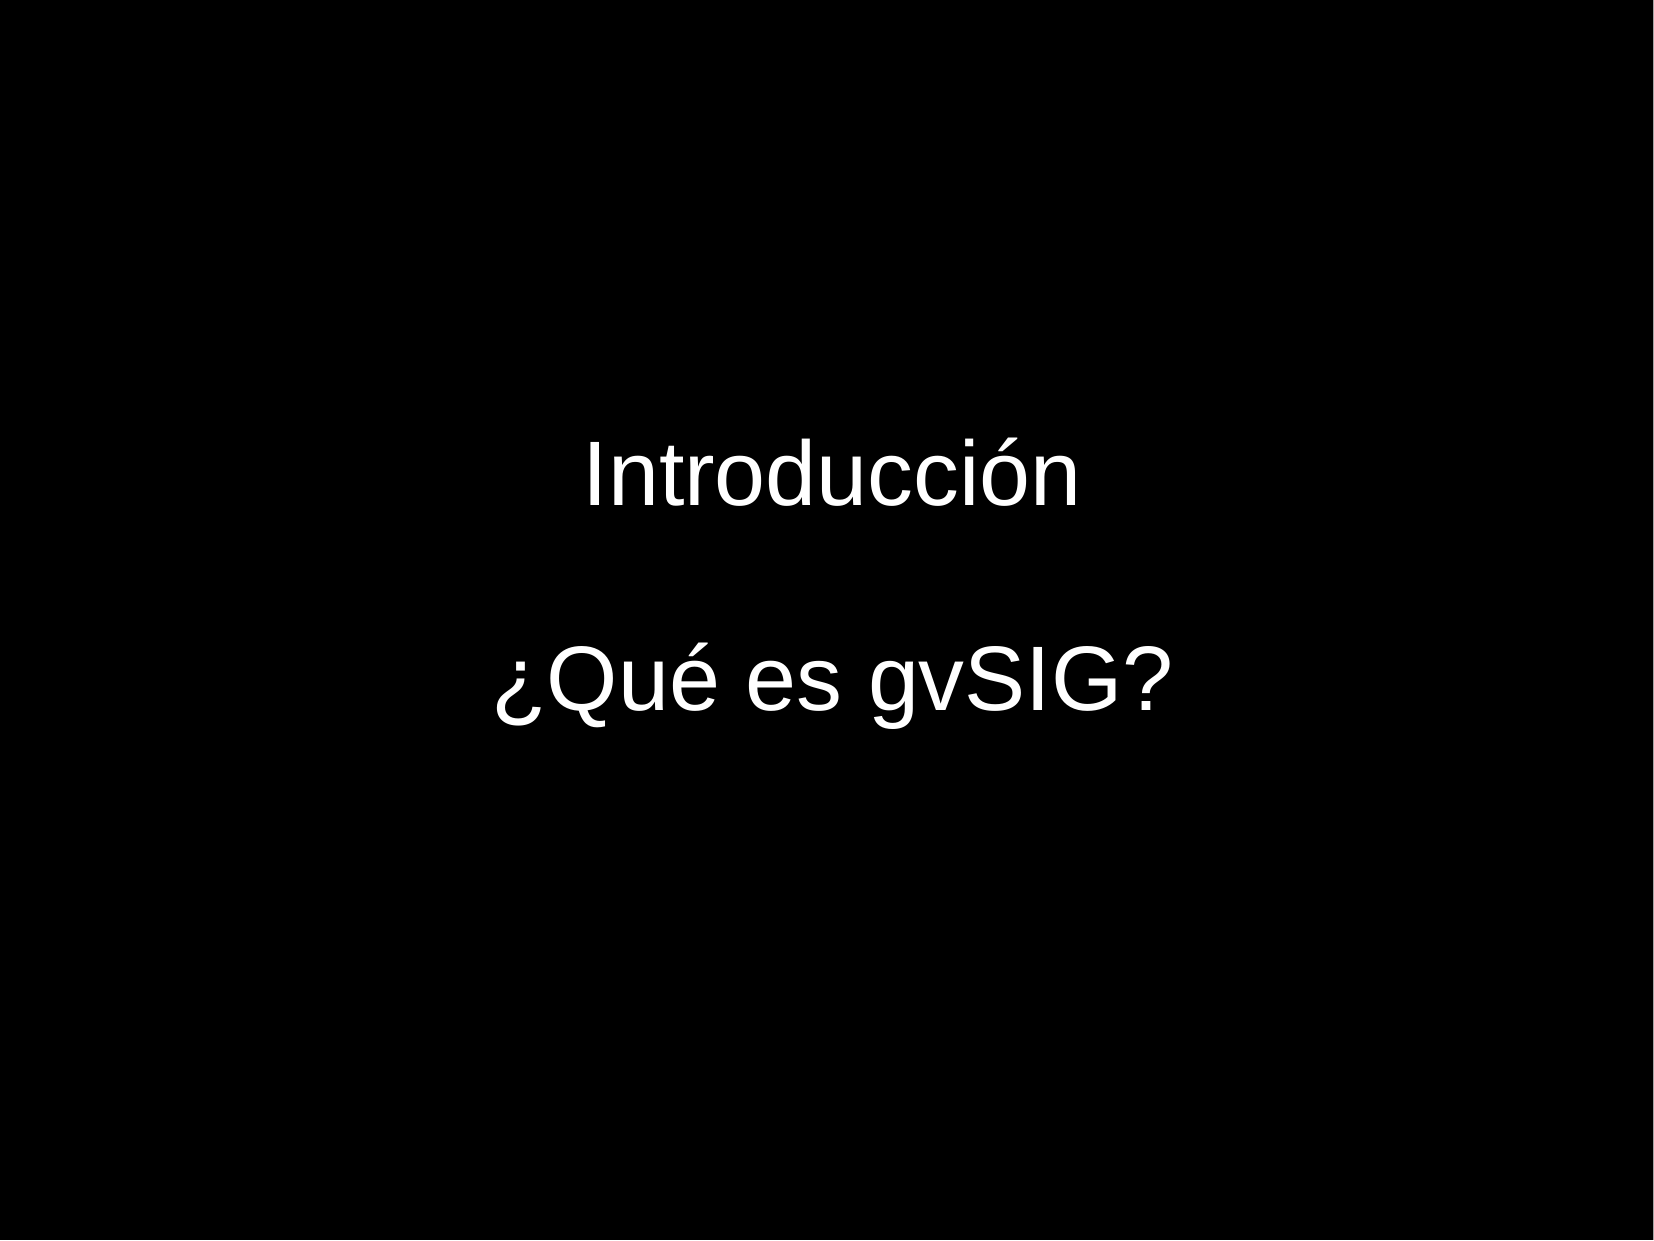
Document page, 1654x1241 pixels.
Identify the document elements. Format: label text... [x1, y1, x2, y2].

title Introducción ¿Qué es gvSIG? [88, 422, 1577, 730]
